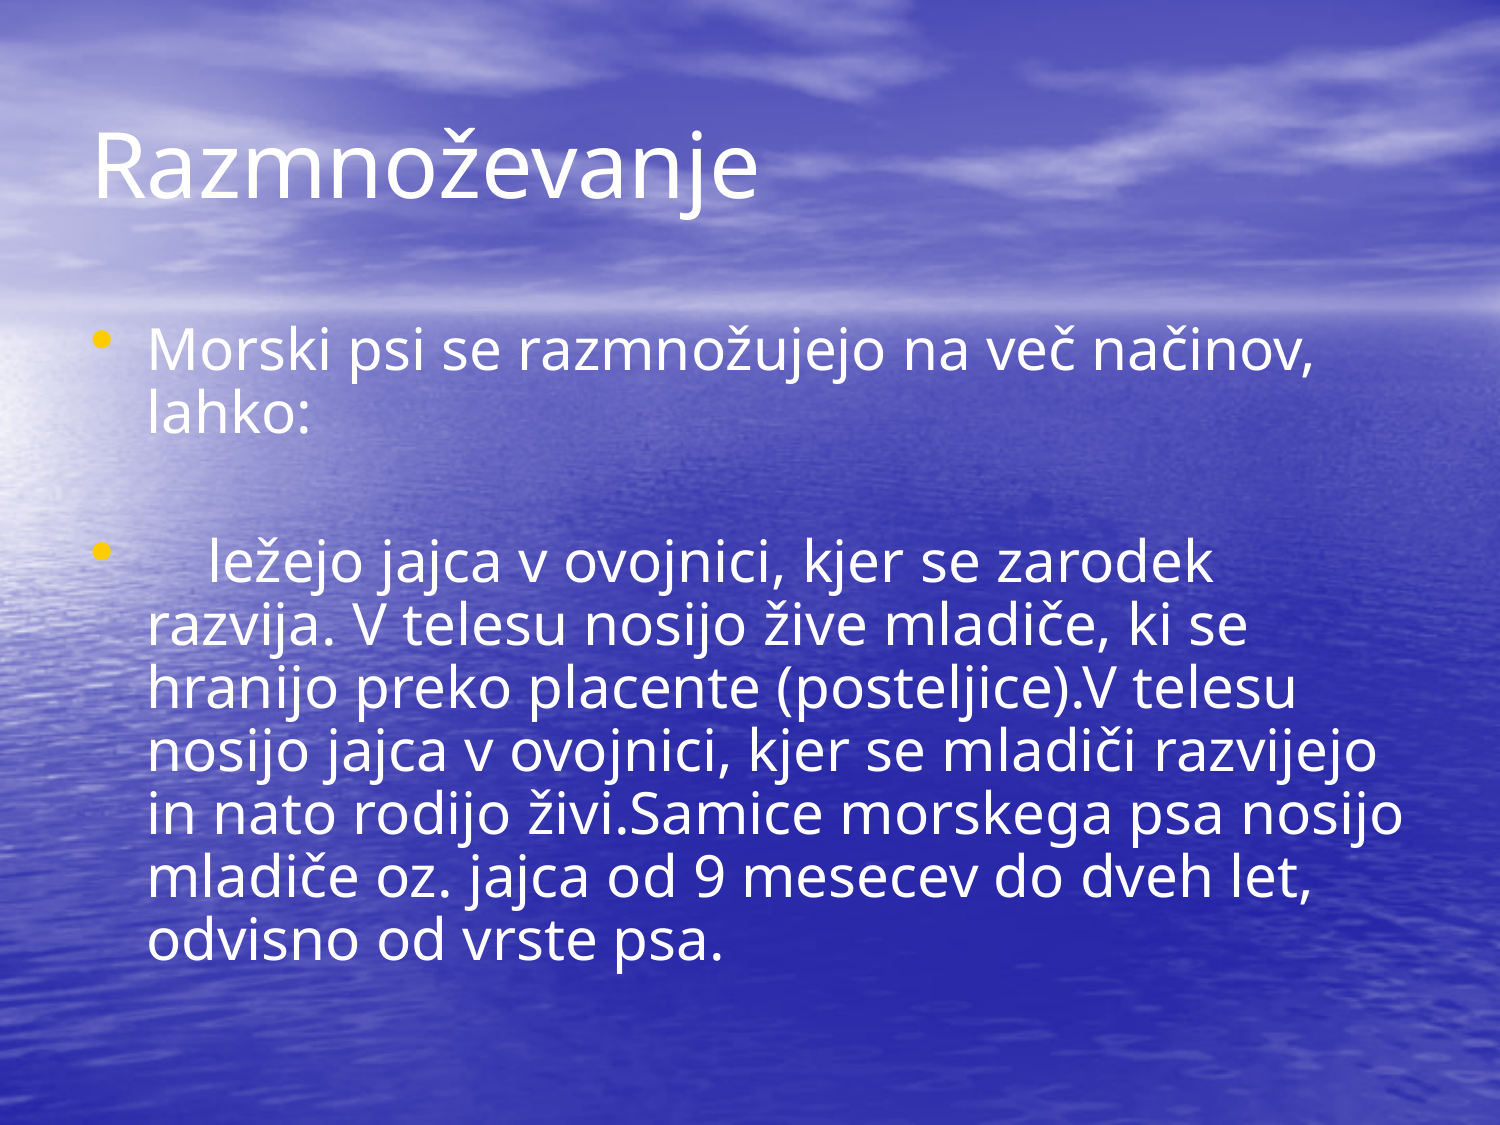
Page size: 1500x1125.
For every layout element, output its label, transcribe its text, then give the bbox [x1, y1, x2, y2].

title Razmnoževanje [75, 47, 1425, 275]
list Morski psi se razmnožujejo na več načinov, lahko: ležejo jajca v ovojnici, kjer se zarodek razvija. V telesu nosijo žive mladiče, ki se hranijo preko placente (posteljice).V telesu nosijo jajca v ovojnici, kjer se mladiči razvijejo in nato rodijo živi.Samice morskega psa nosijo mladiče oz. jajca od 9 mesecev do dveh let, odvisno od vrste psa. [75, 312, 1425, 988]
picture [0, 0, 1500, 1125]
